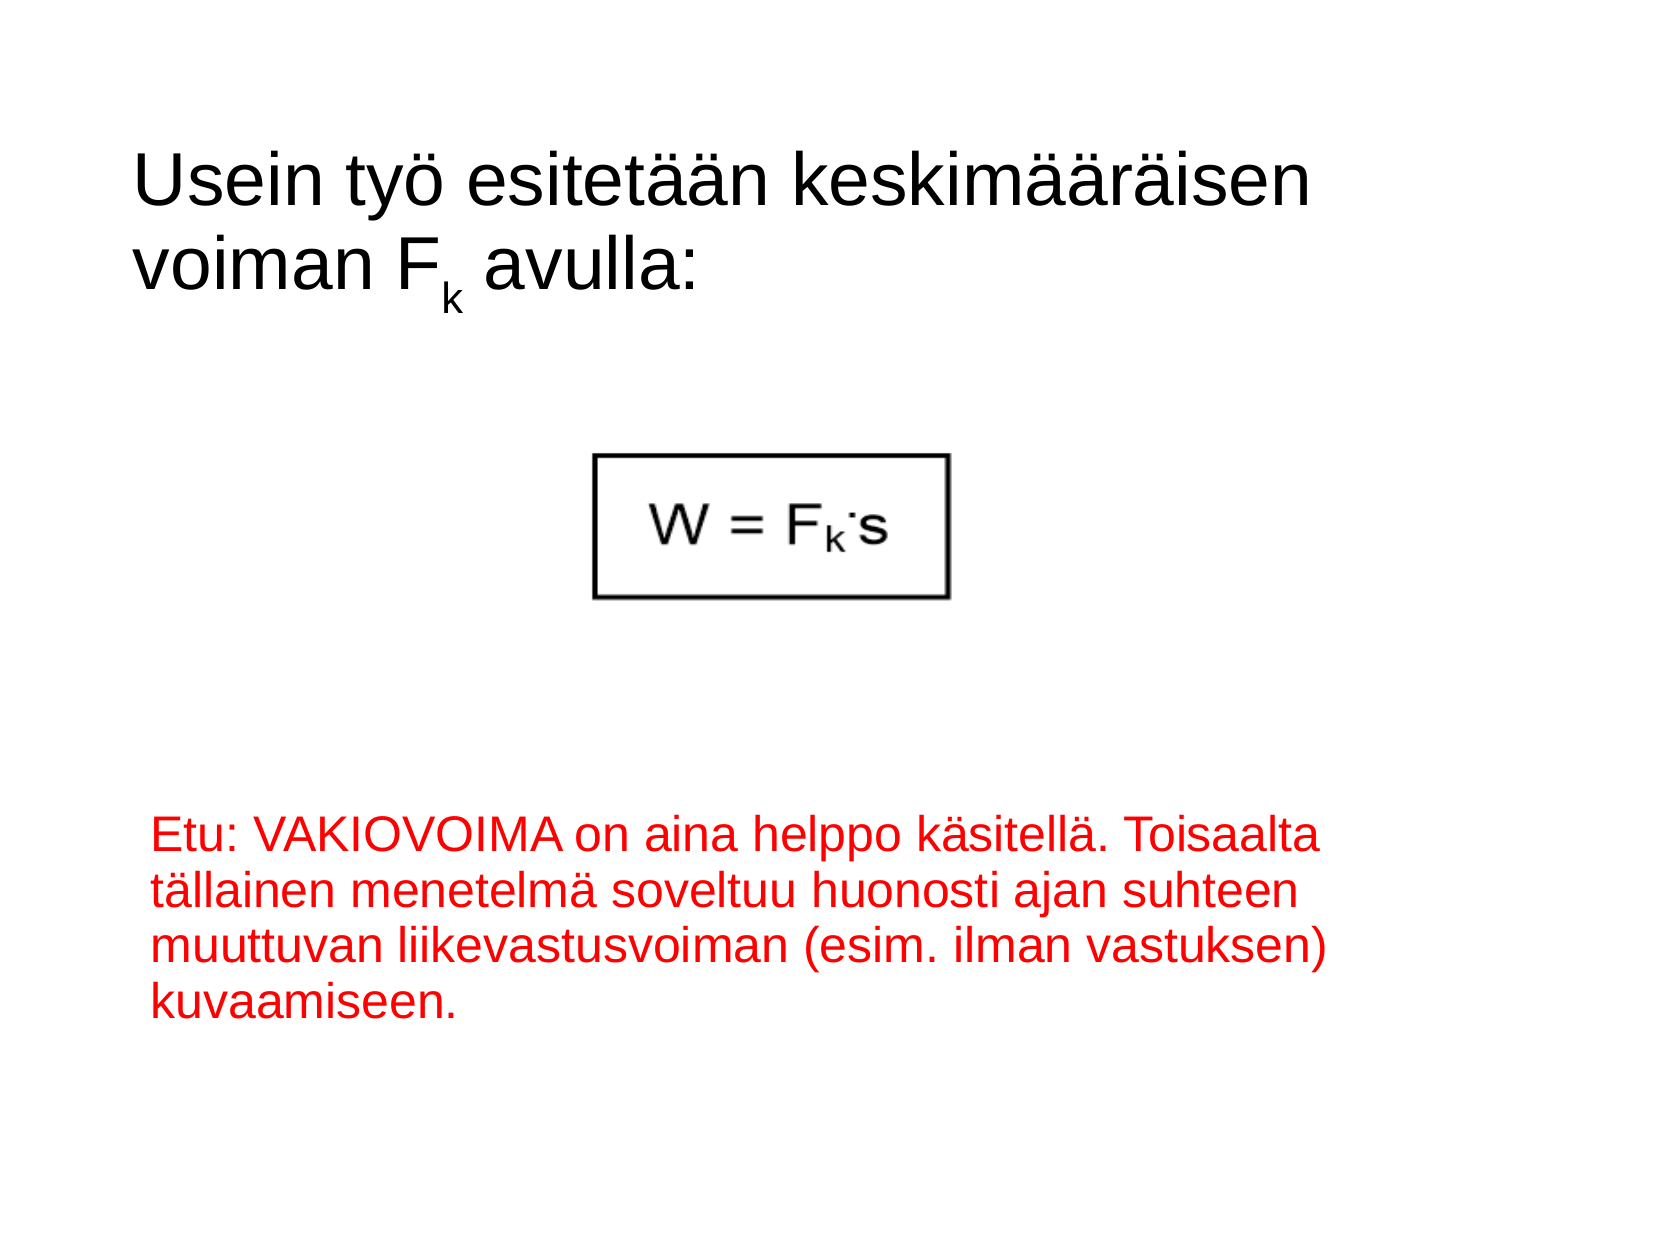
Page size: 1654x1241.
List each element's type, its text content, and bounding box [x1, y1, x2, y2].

text_box Usein työ esitetään keskimääräisen voiman Fk avulla: [118, 129, 1548, 331]
text_box Etu: VAKIOVOIMA on aina helppo käsitellä. Toisaalta tällainen menetelmä soveltuu huonosti ajan suhteen muuttuvan liikevastusvoiman (esim. ilman vastuksen) kuvaamiseen. [135, 798, 1394, 1037]
picture [566, 425, 1000, 616]
